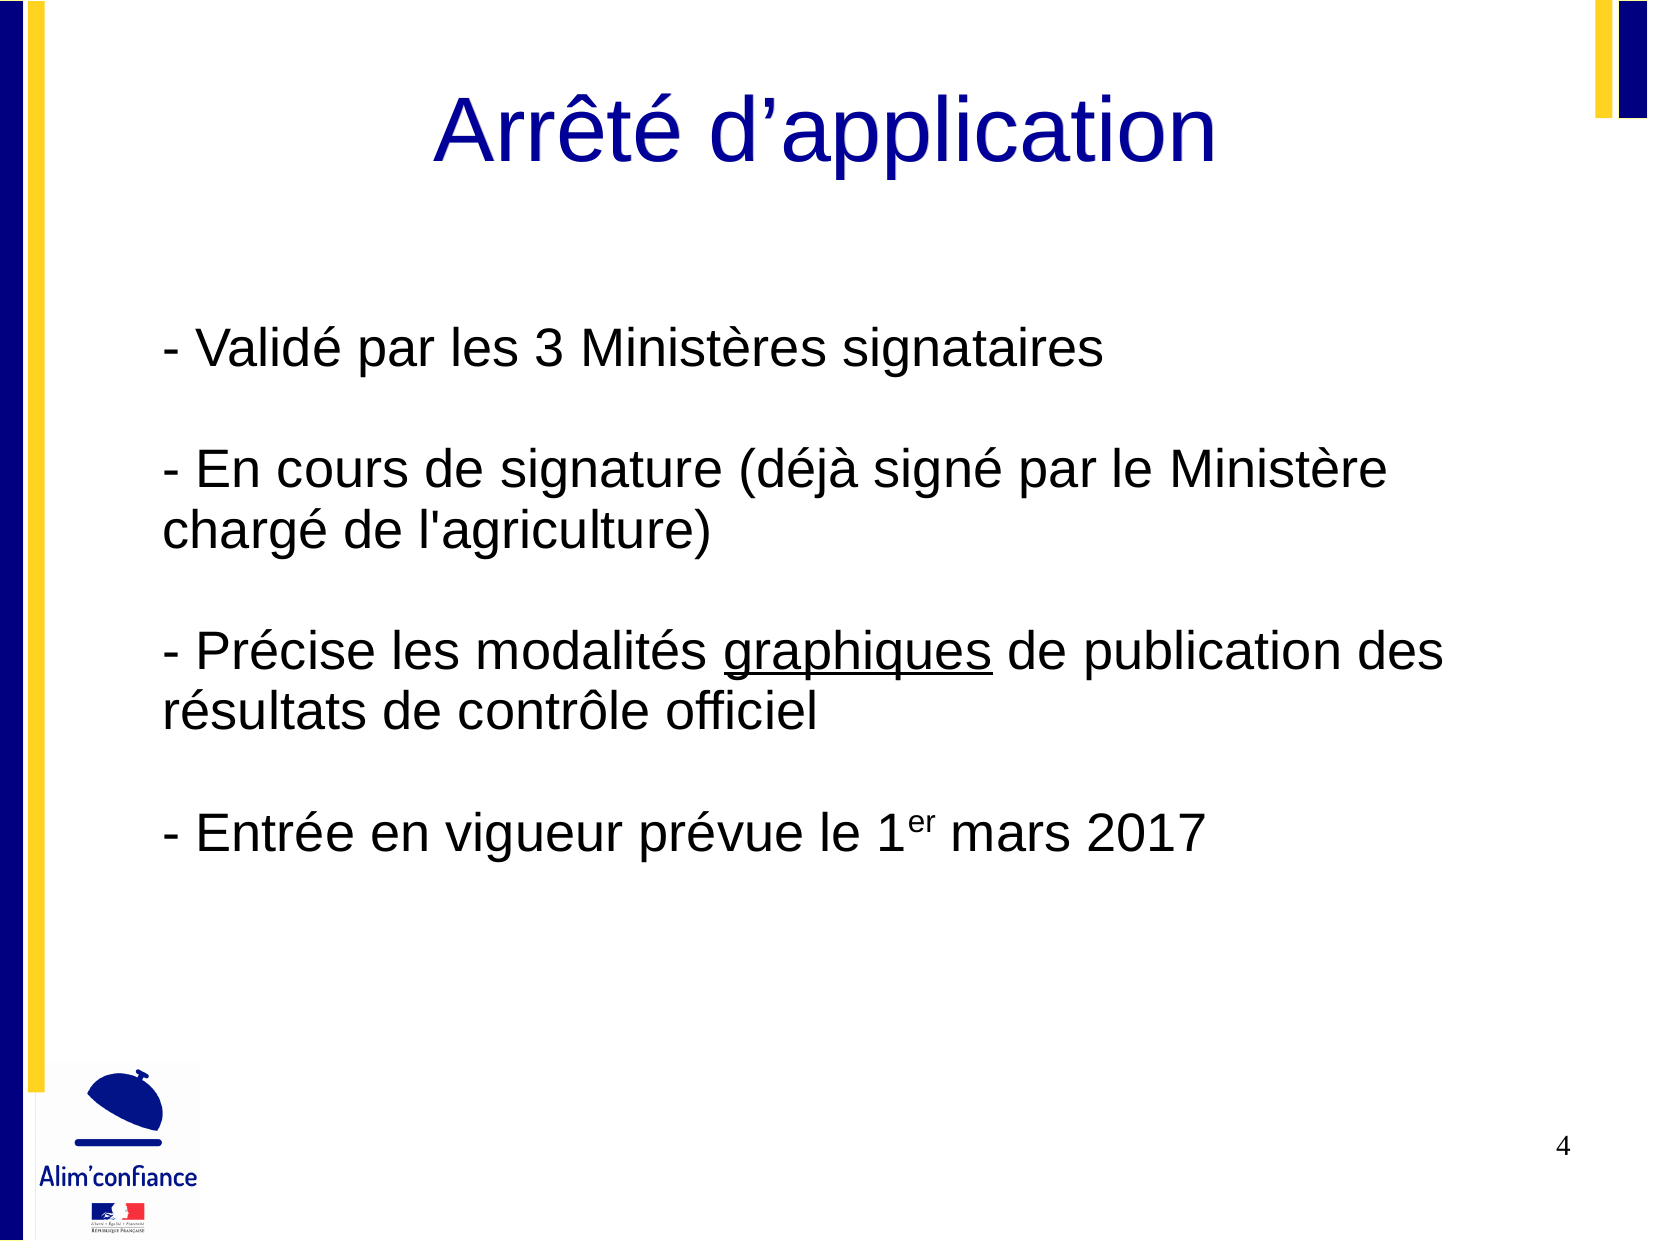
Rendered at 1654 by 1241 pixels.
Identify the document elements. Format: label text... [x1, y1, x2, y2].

text_box - Validé par les 3 Ministères signataires - En cours de signature (déjà signé par le Ministère chargé de l'agriculture) - Précise les modalités graphiques de publication des résultats de contrôle officiel - Entrée en vigueur prévue le 1er mars 2017 [147, 310, 1565, 911]
text_box [0, 0, 24, 1241]
title Arrêté d’application [82, 25, 1571, 233]
text_box [1595, 0, 1613, 119]
picture [35, 1062, 200, 1241]
text_box [27, 1, 45, 1093]
text_box [1618, 0, 1648, 119]
